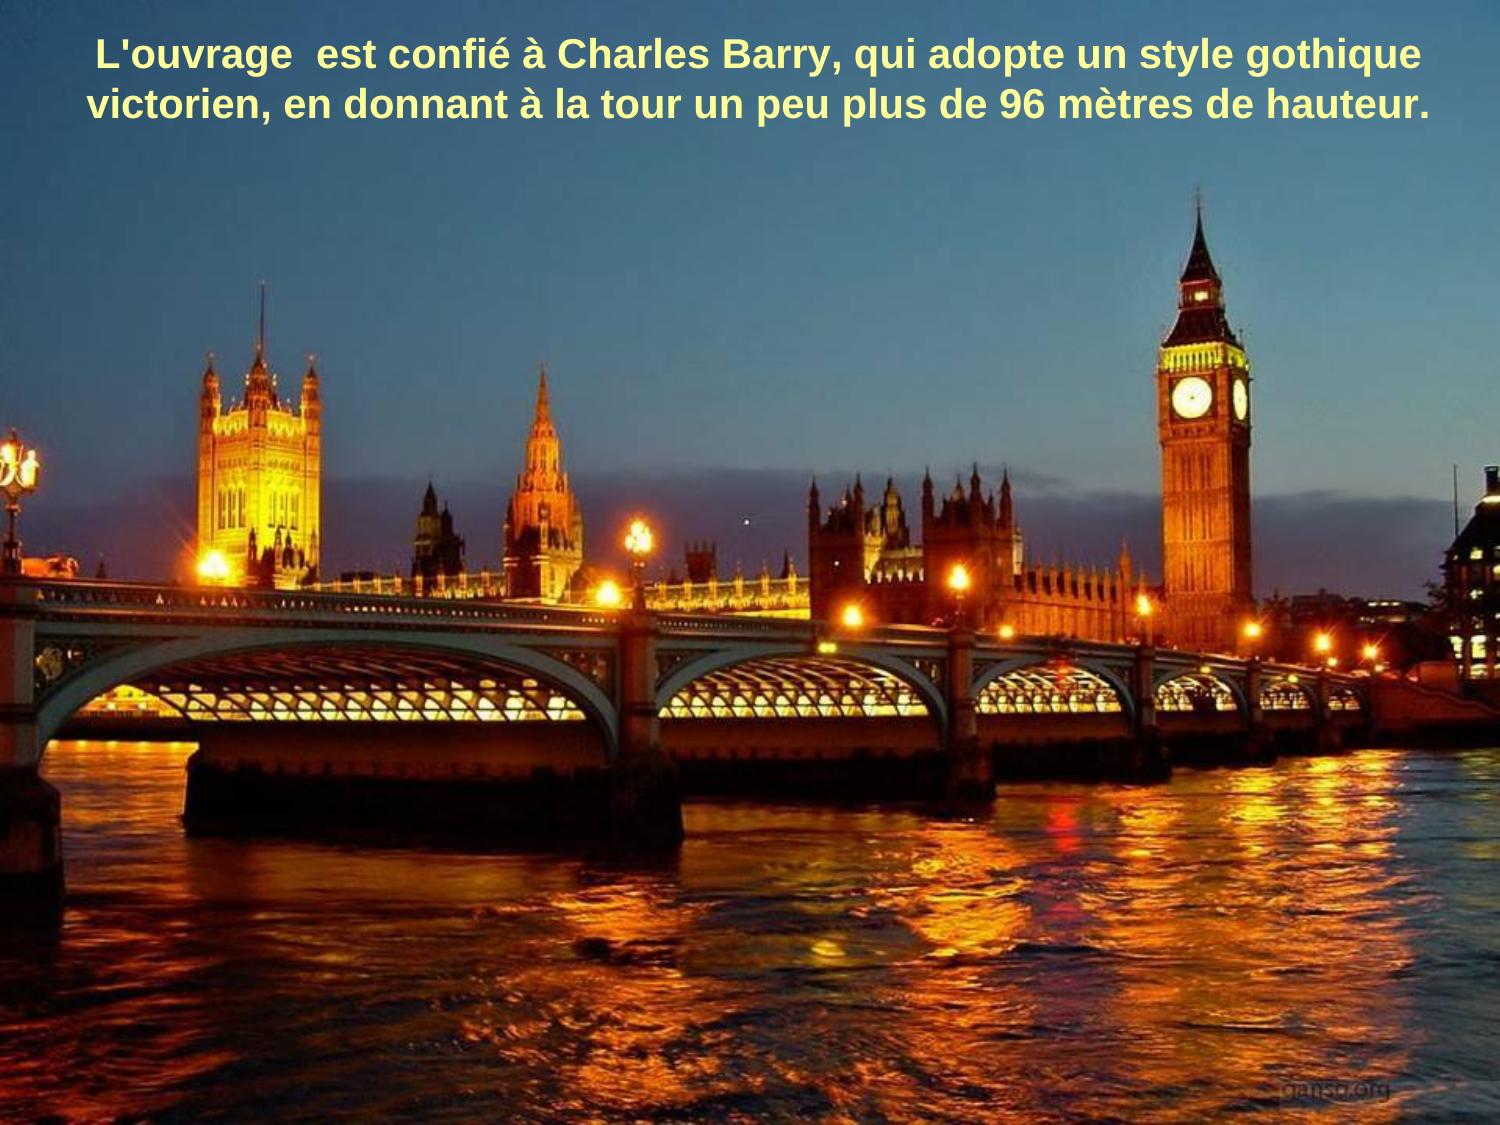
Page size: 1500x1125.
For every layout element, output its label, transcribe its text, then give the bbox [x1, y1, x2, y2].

text_box L'ouvrage est confié à Charles Barry, qui adopte un style gothique victorien, en donnant à la tour un peu plus de 96 mètres de hauteur. [41, 18, 1477, 135]
picture [0, 0, 1500, 1125]
